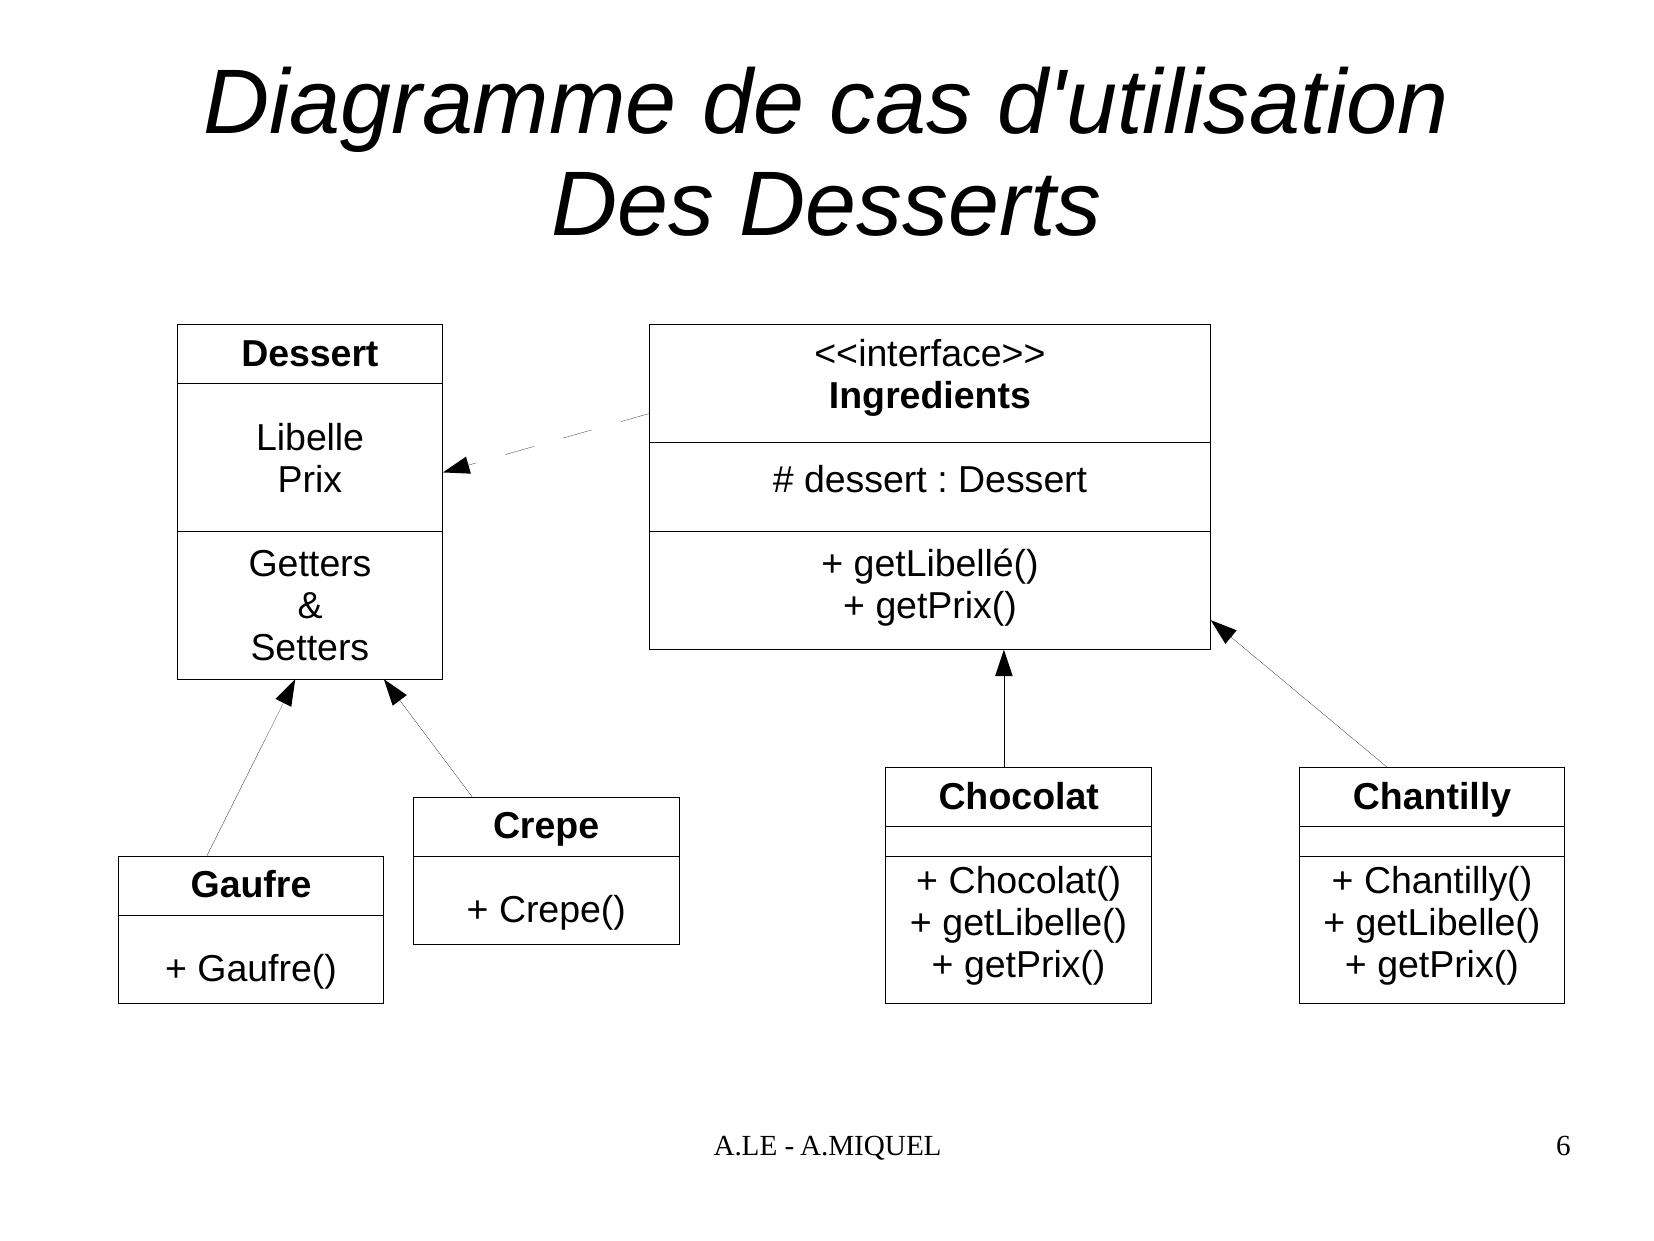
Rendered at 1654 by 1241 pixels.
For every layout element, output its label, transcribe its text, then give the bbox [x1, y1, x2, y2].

text_box Chocolat + Chocolat() + getLibelle() + getPrix() [885, 827, 1152, 856]
text_box <<interface>> Ingredients # dessert : Dessert + getLibellé() + getPrix() [649, 532, 1211, 650]
text_box Gaufre + Gaufre() [118, 856, 384, 915]
text_box Dessert Libelle Prix Getters & Setters [177, 532, 443, 680]
text_box Chantilly + Chantilly() + getLibelle() + getPrix() [1299, 857, 1565, 1004]
text_box <<interface>> Ingredients # dessert : Dessert + getLibellé() + getPrix() [649, 324, 1211, 442]
text_box Dessert Libelle Prix Getters & Setters [177, 324, 443, 383]
text_box Chocolat + Chocolat() + getLibelle() + getPrix() [885, 857, 1152, 1004]
text_box Dessert Libelle Prix Getters & Setters [177, 384, 443, 531]
text_box Crepe + Crepe() [413, 797, 680, 856]
text_box Chantilly + Chantilly() + getLibelle() + getPrix() [1299, 827, 1565, 856]
text_box Crepe + Crepe() [413, 857, 680, 945]
text_box <<interface>> Ingredients # dessert : Dessert + getLibellé() + getPrix() [649, 443, 1211, 531]
title Diagramme de cas d'utilisation Des Desserts [82, 49, 1571, 257]
text_box Chocolat + Chocolat() + getLibelle() + getPrix() [885, 767, 1152, 826]
text_box Gaufre + Gaufre() [118, 916, 384, 1004]
text_box Chantilly + Chantilly() + getLibelle() + getPrix() [1299, 767, 1565, 826]
